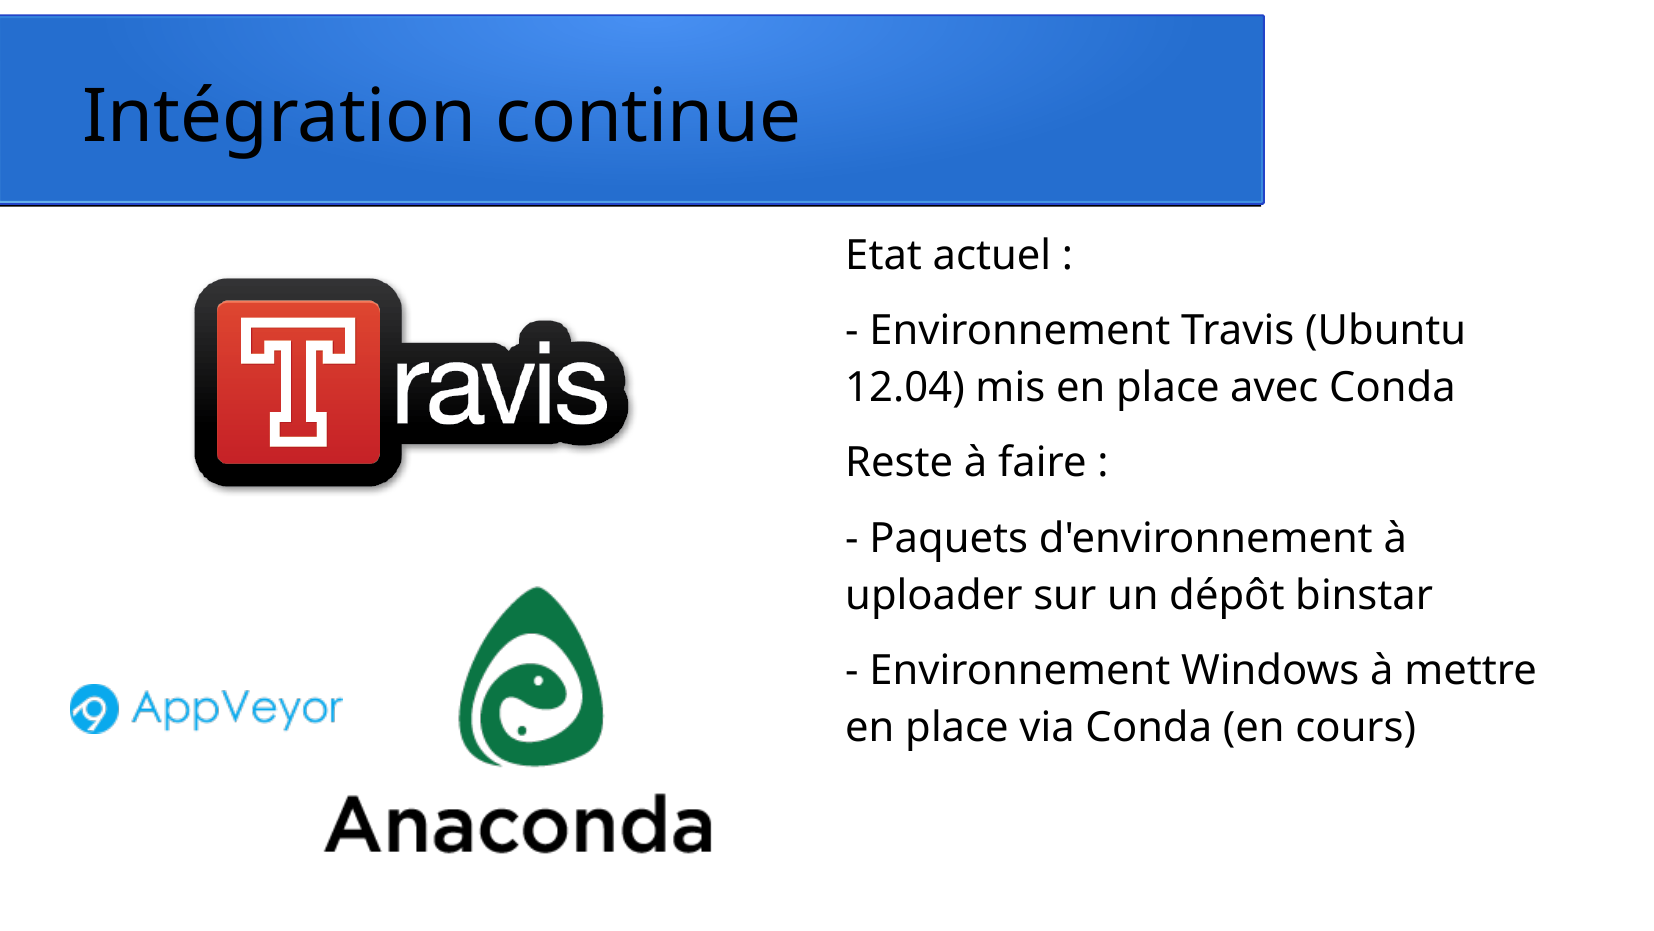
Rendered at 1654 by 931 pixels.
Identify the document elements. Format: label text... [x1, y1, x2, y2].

picture [70, 696, 107, 734]
picture [97, 582, 719, 863]
picture [70, 684, 91, 705]
title Intégration continue [82, 35, 1235, 189]
list Etat actuel : - Environnement Travis (Ubuntu 12.04) mis en place avec Conda Reste à faire : - Paquets d'environnement à uploader sur un dépôt binstar - Environnement Windows à mettre en place via Conda (en cours) [845, 224, 1572, 764]
picture [189, 274, 638, 497]
